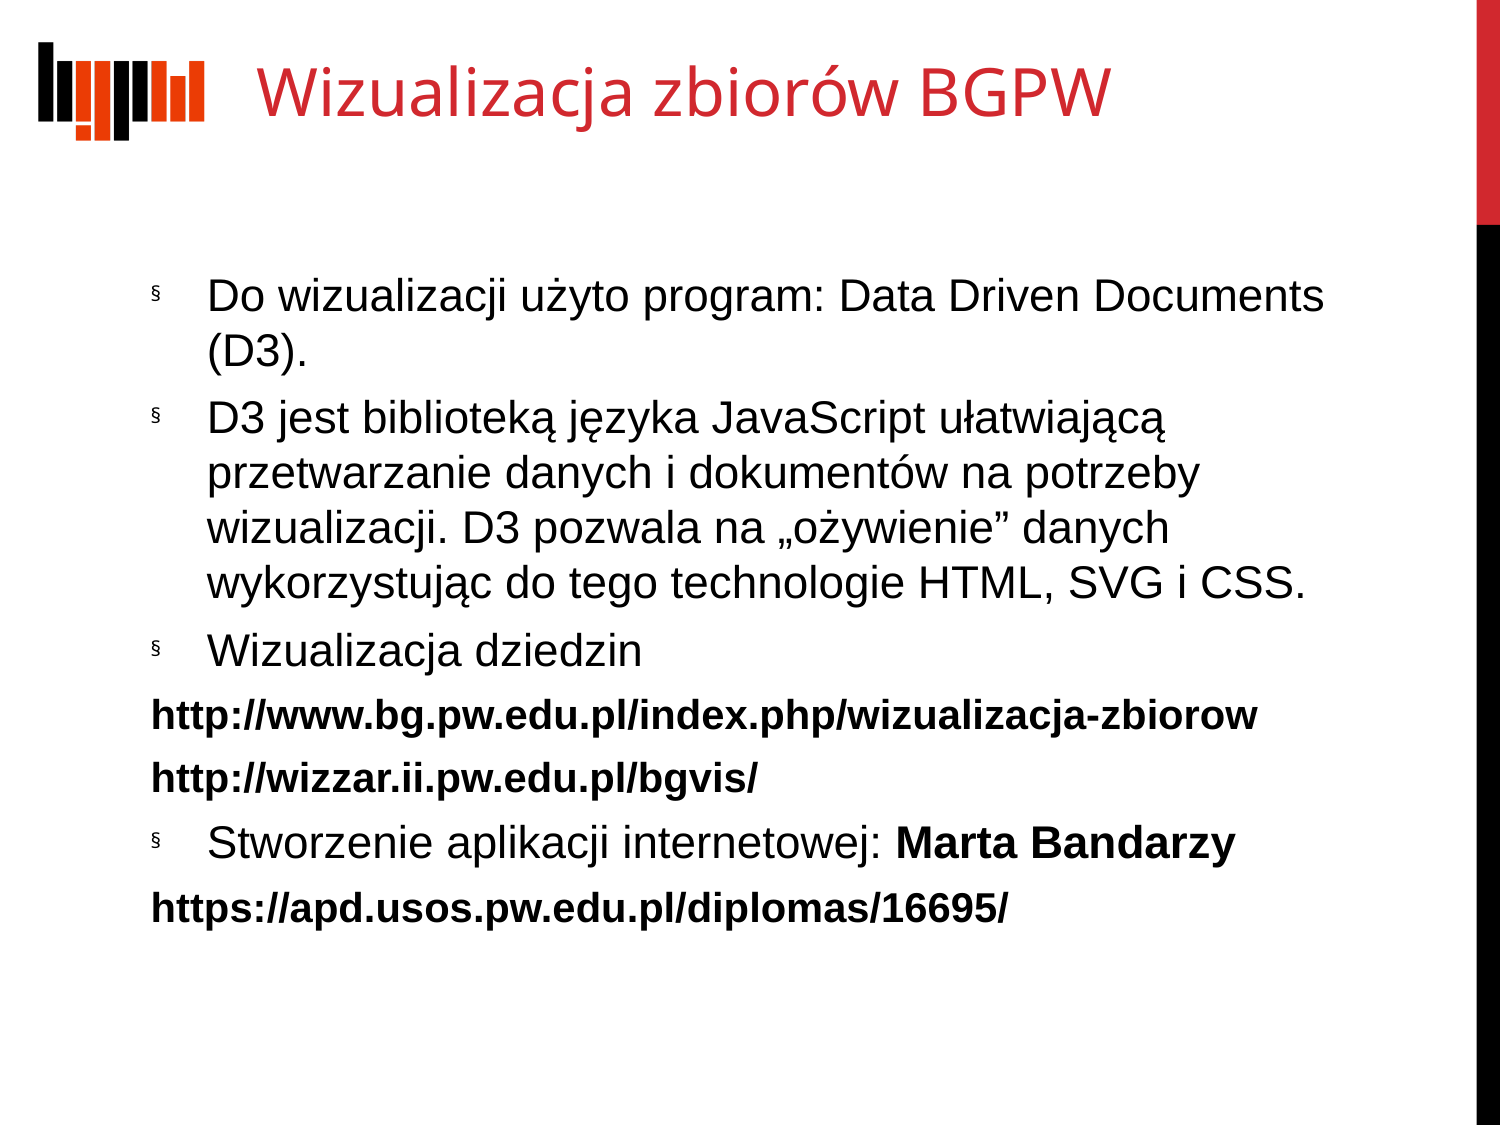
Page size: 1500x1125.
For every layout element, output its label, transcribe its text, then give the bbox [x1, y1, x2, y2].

list Do wizualizacji użyto program: Data Driven Documents (D3). D3 jest biblioteką języka JavaScript ułatwiającą przetwarzanie danych i dokumentów na potrzeby wizualizacji. D3 pozwala na „ożywienie” danych wykorzystując do tego technologie HTML, SVG i CSS. Wizualizacja dziedzin http://www.bg.pw.edu.pl/index.php/wizualizacja-zbiorow http://wizzar.ii.pw.edu.pl/bgvis/ Stworzenie aplikacji internetowej: Marta Bandarzy https://apd.usos.pw.edu.pl/diplomas/16695/ [135, 258, 1375, 1001]
picture [4, 8, 238, 174]
title Wizualizacja zbiorów BGPW [242, 42, 1447, 174]
